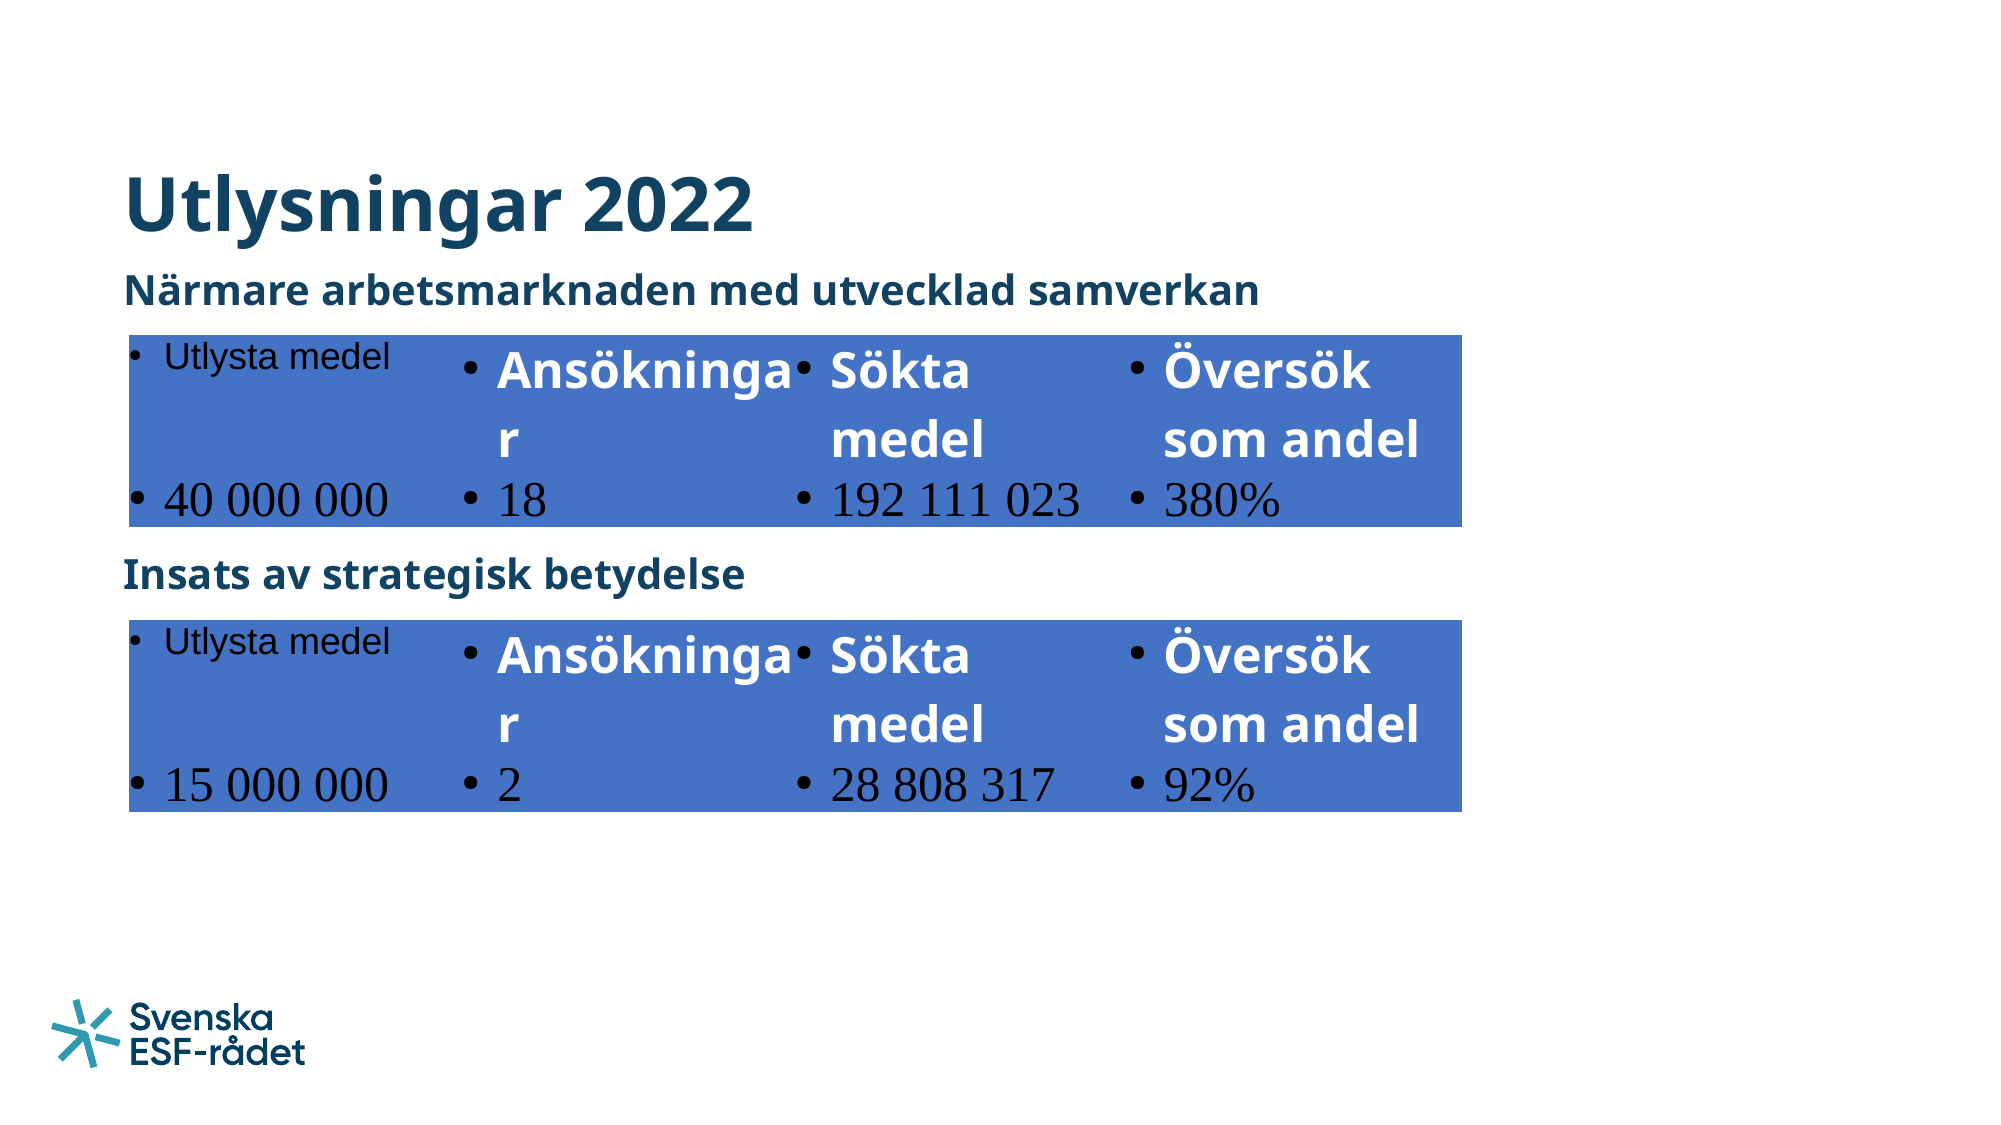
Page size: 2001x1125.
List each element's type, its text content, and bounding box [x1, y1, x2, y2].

list Närmare arbetsmarknaden med utvecklad samverkan Insats av strategisk betydelse [108, 256, 1883, 985]
table_cell 380% [1129, 472, 1462, 527]
table_cell 40 000 000 [129, 472, 462, 527]
table_cell 192 111 023 [795, 472, 1129, 527]
table_cell 18 [462, 472, 795, 527]
table_header Sökta medel [795, 335, 1129, 472]
table_header Sökta medel [795, 620, 1129, 757]
table_header Utlysta medel [129, 620, 462, 757]
table_cell 28 808 317 [795, 757, 1129, 812]
table_cell 2 [462, 757, 795, 812]
table_cell 15 000 000 [129, 757, 462, 812]
table_cell 92% [1129, 757, 1462, 812]
table_header Ansökningar [462, 335, 795, 472]
table_header Utlysta medel [129, 335, 462, 472]
table_header Översök som andel [1129, 335, 1462, 472]
table_header Ansökningar [462, 620, 795, 757]
title Utlysningar 2022 [108, 92, 1805, 256]
table_header Översök som andel [1129, 620, 1462, 757]
